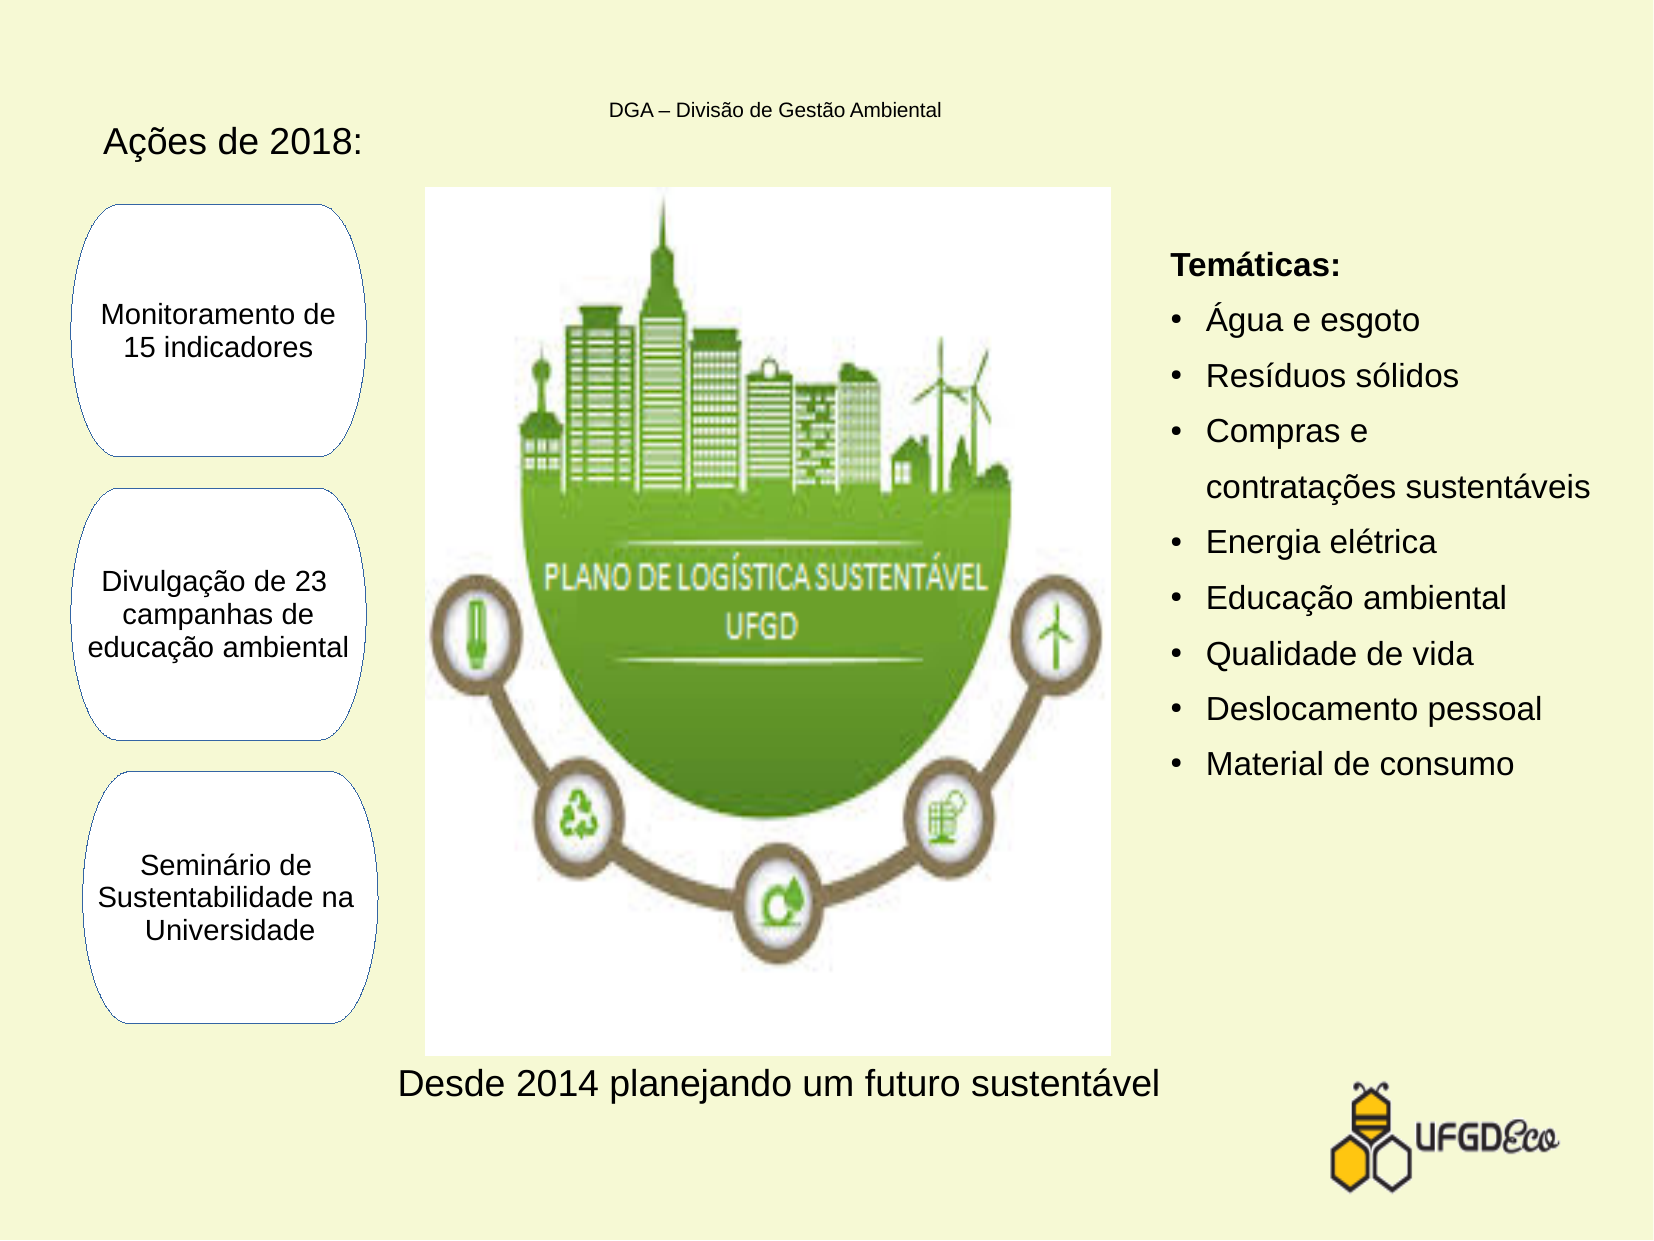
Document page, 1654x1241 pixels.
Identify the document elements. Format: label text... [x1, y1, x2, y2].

text_box Desde 2014 planejando um futuro sustentável [382, 1055, 1205, 1180]
text_box Monitoramento de 15 indicadores [70, 204, 367, 457]
picture [425, 187, 1111, 1055]
text_box Ações de 2018: [88, 113, 378, 189]
text_box Seminário de Sustentabilidade na Universidade [82, 771, 379, 1024]
text_box DGA – Divisão de Gestão Ambiental [594, 90, 957, 142]
text_box Divulgação de 23 campanhas de educação ambiental [70, 488, 367, 741]
text_box Temáticas: Água e esgoto Resíduos sólidos Compras e contratações sustentáveis Energia elétrica Educação ambiental Qualidade de vida Deslocamento pessoal Material de consumo [1155, 220, 1607, 981]
picture [1322, 1055, 1568, 1202]
